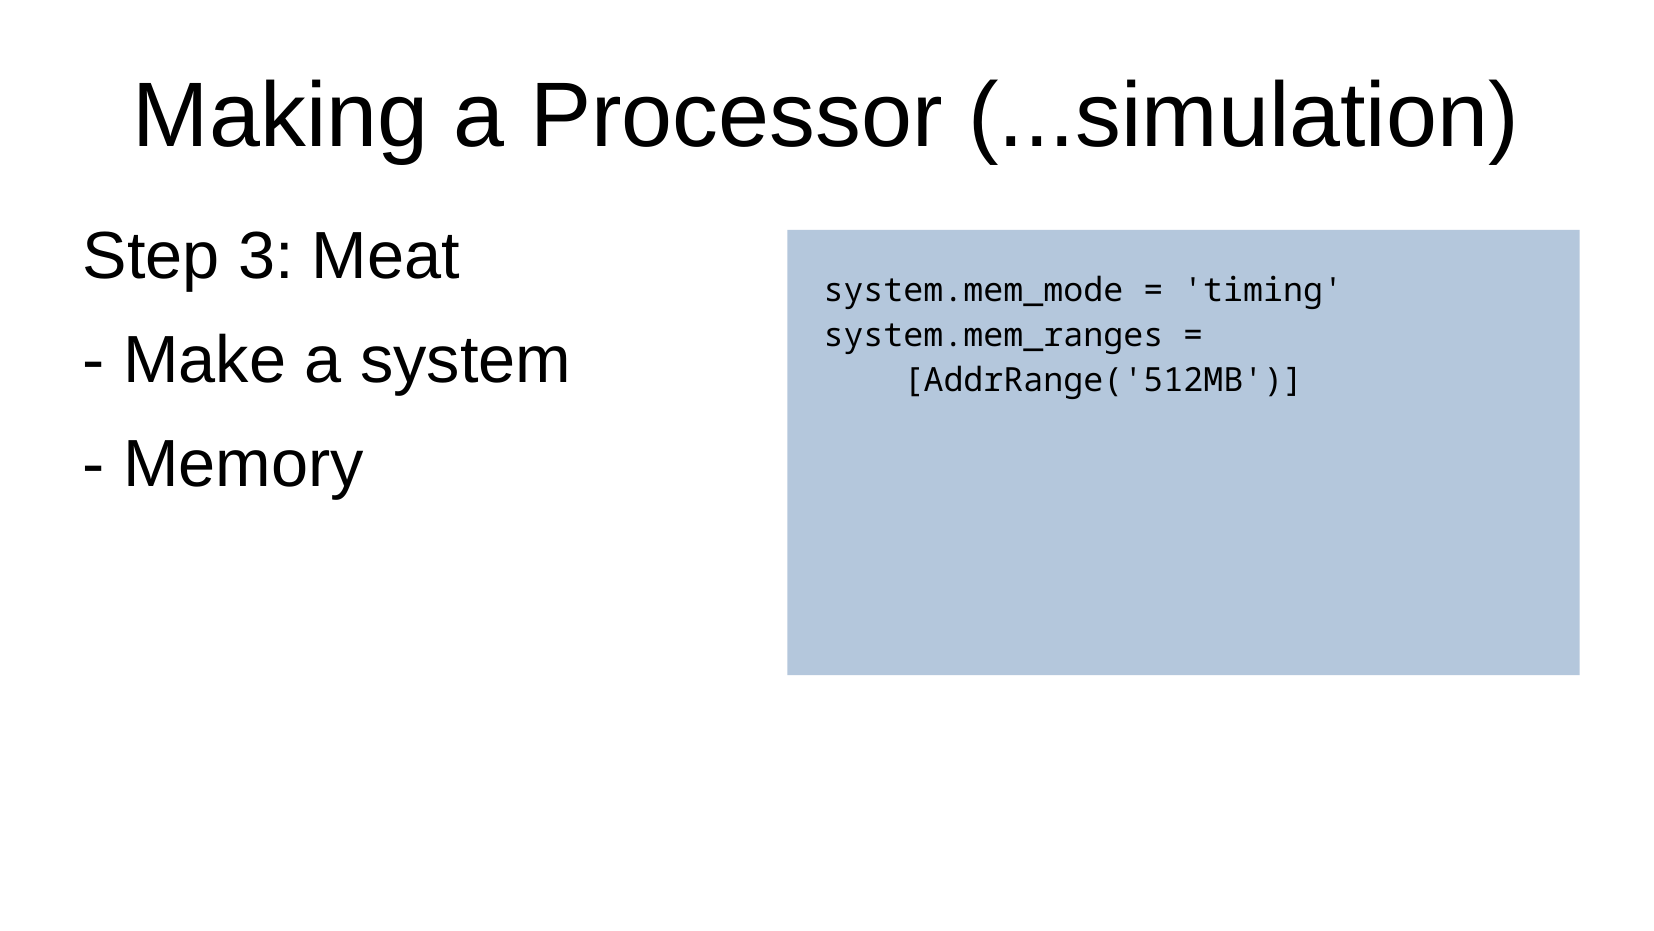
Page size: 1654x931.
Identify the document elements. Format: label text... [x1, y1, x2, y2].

text_box system.mem_mode = 'timing' system.mem_ranges = [AddrRange('512MB')] [787, 229, 1580, 676]
list Step 3: Meat - Make a system - Memory [82, 217, 809, 826]
title Making a Processor (...simulation) [82, 37, 1571, 193]
